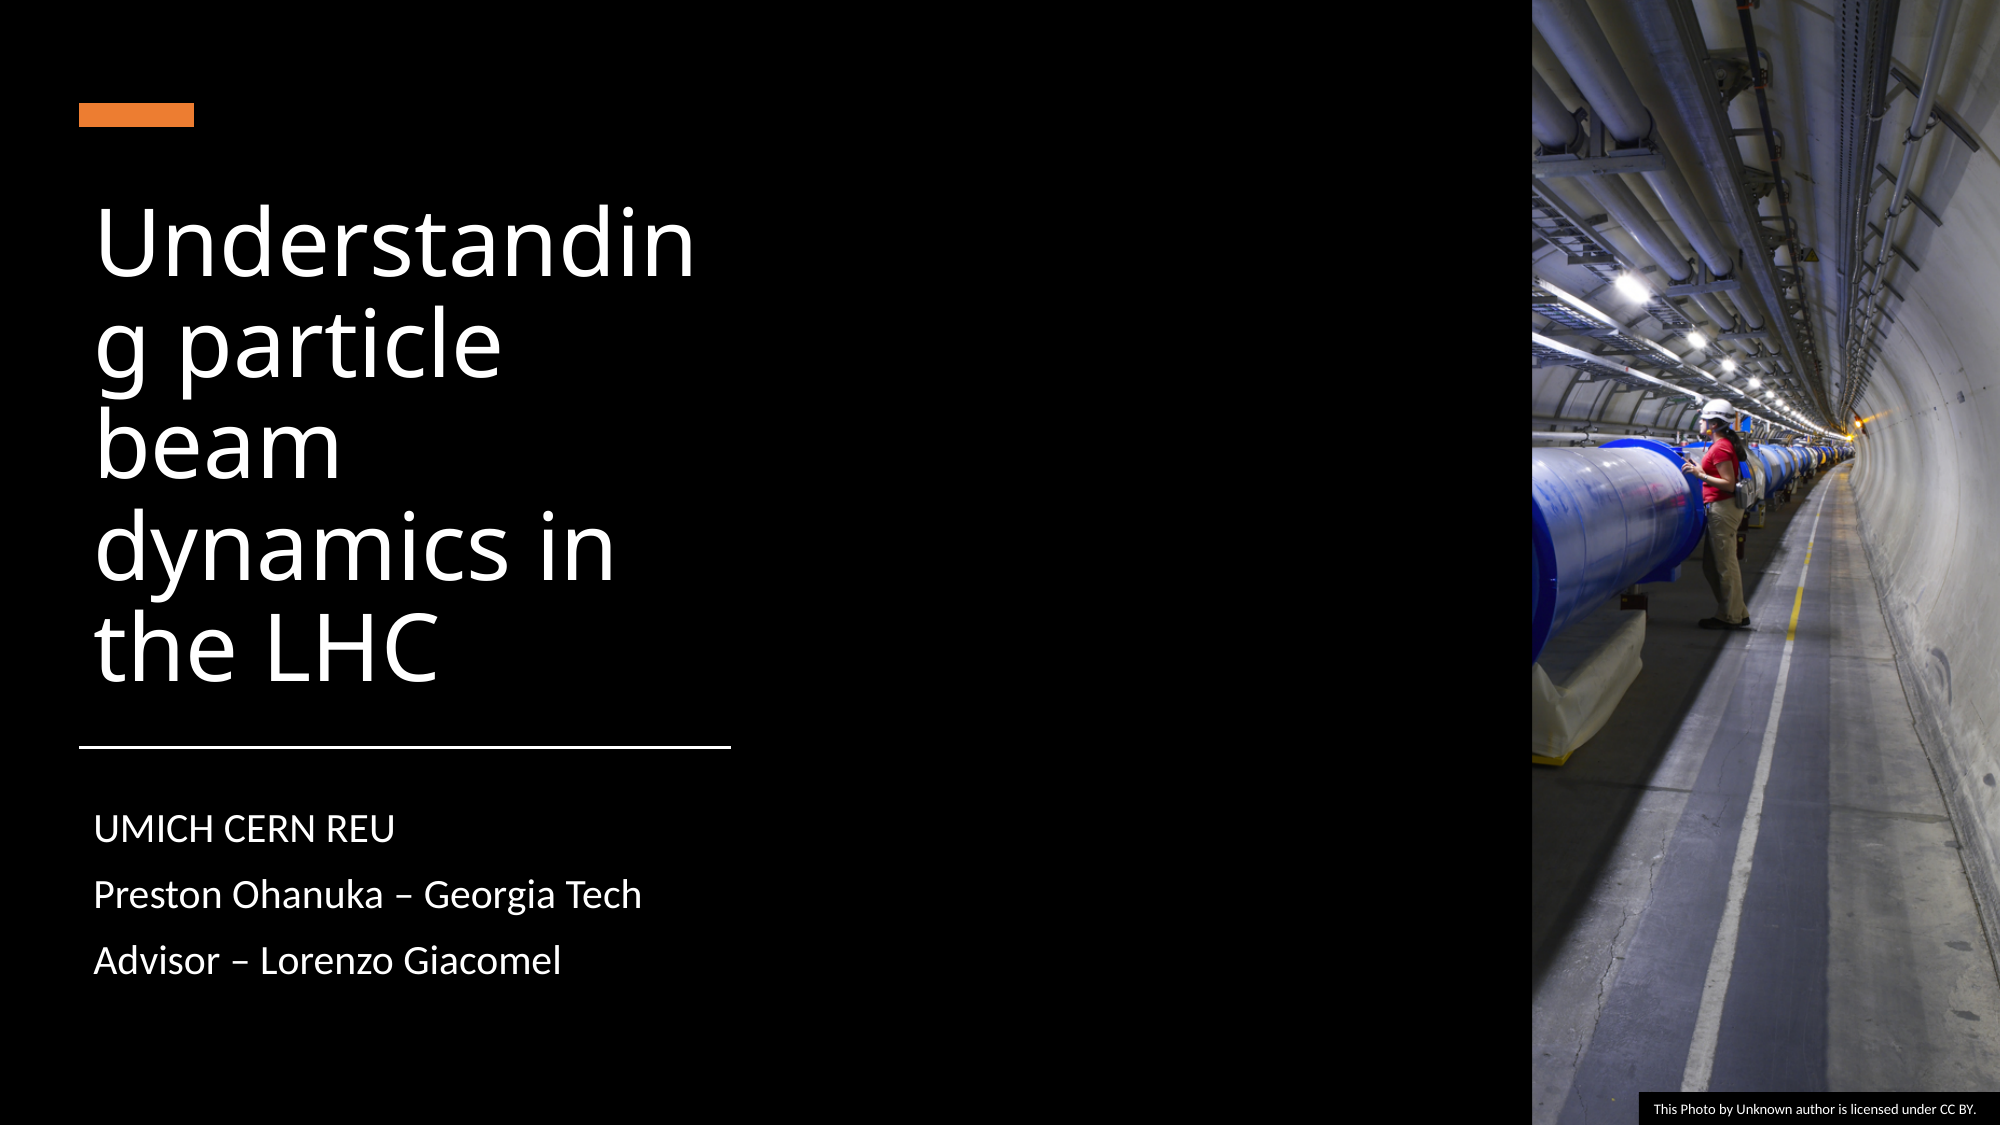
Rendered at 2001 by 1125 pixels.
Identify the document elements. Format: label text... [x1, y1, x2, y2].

picture [1532, 0, 2000, 1125]
title Understanding particle beam dynamics in the LHC [78, 184, 739, 710]
text_box [0, 0, 1532, 1125]
text_box This Photo by Unknown author is licensed under CC BY. [1638, 1092, 2000, 1125]
subtitle UMICH CERN REU Preston Ohanuka – Georgia Tech Advisor – Lorenzo Giacomel [78, 799, 739, 998]
